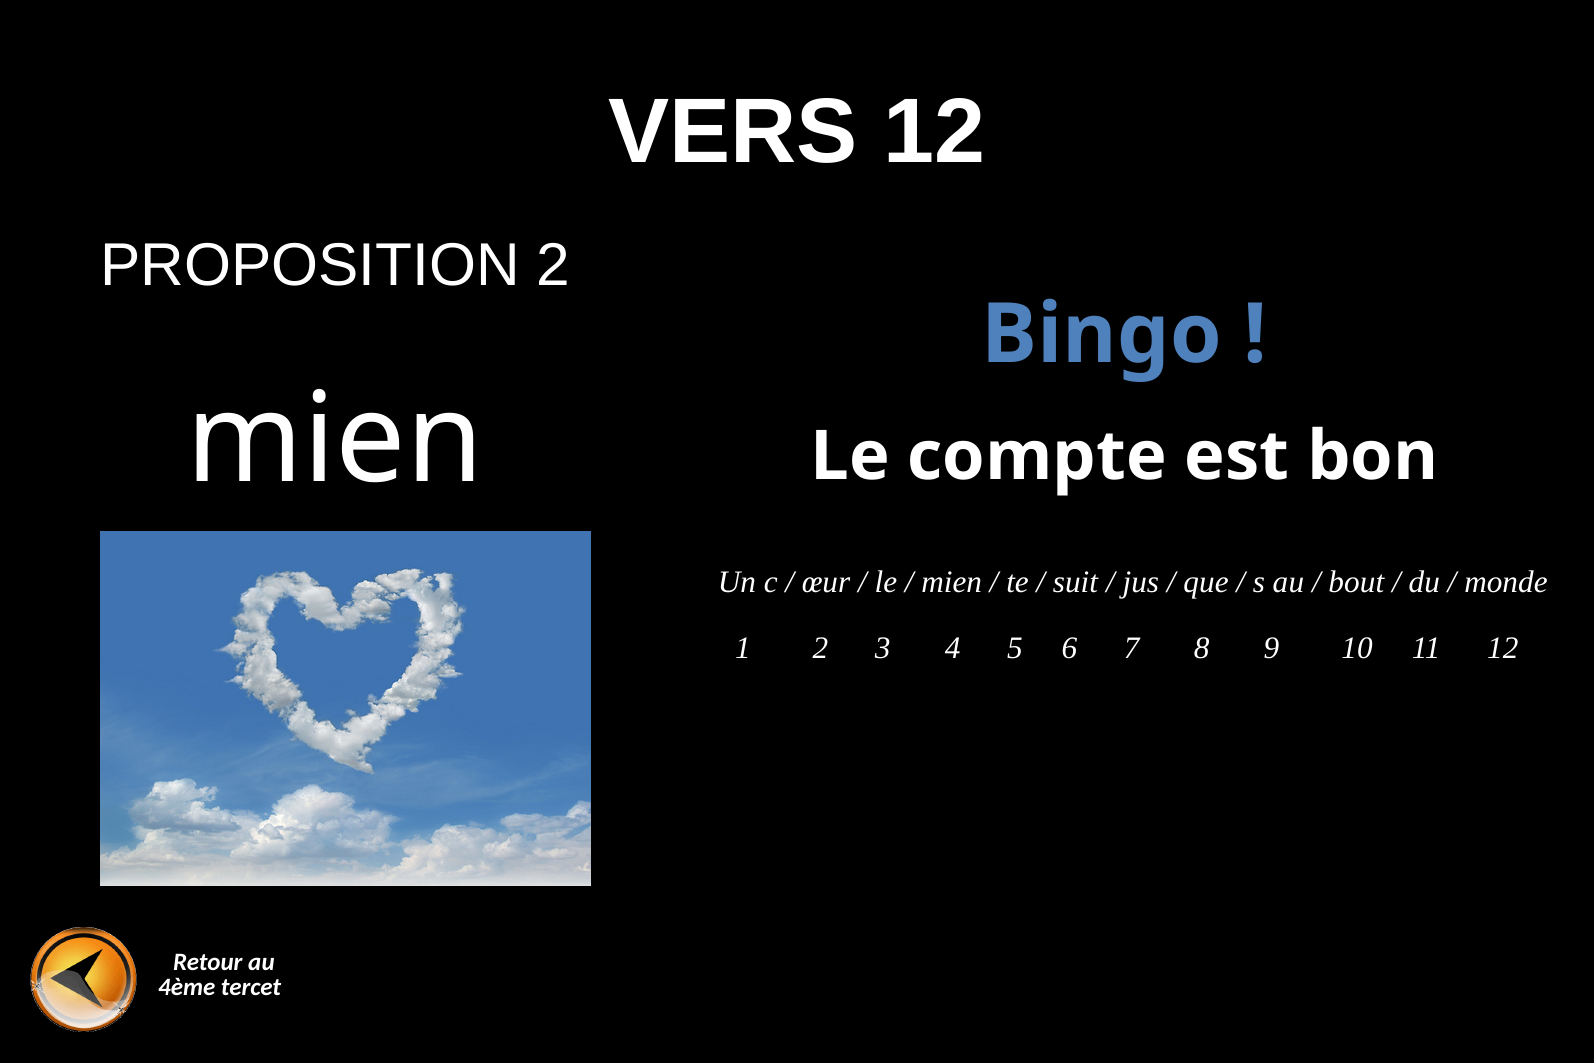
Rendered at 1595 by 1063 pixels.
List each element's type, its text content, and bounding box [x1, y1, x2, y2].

list Bingo ! Le compte est bon Un c / œur / le / mien / te / suit / jus / que / s au / bout / du / monde 1 2 3 4 5 6 7 8 9 10 11 12 [683, 265, 1566, 944]
text_box Retour au 4ème tercet [138, 944, 308, 1010]
picture [29, 925, 138, 1034]
title VERS 12 [79, 42, 1515, 220]
picture [100, 531, 591, 886]
list PROPOSITION 2 mien [0, 140, 655, 843]
